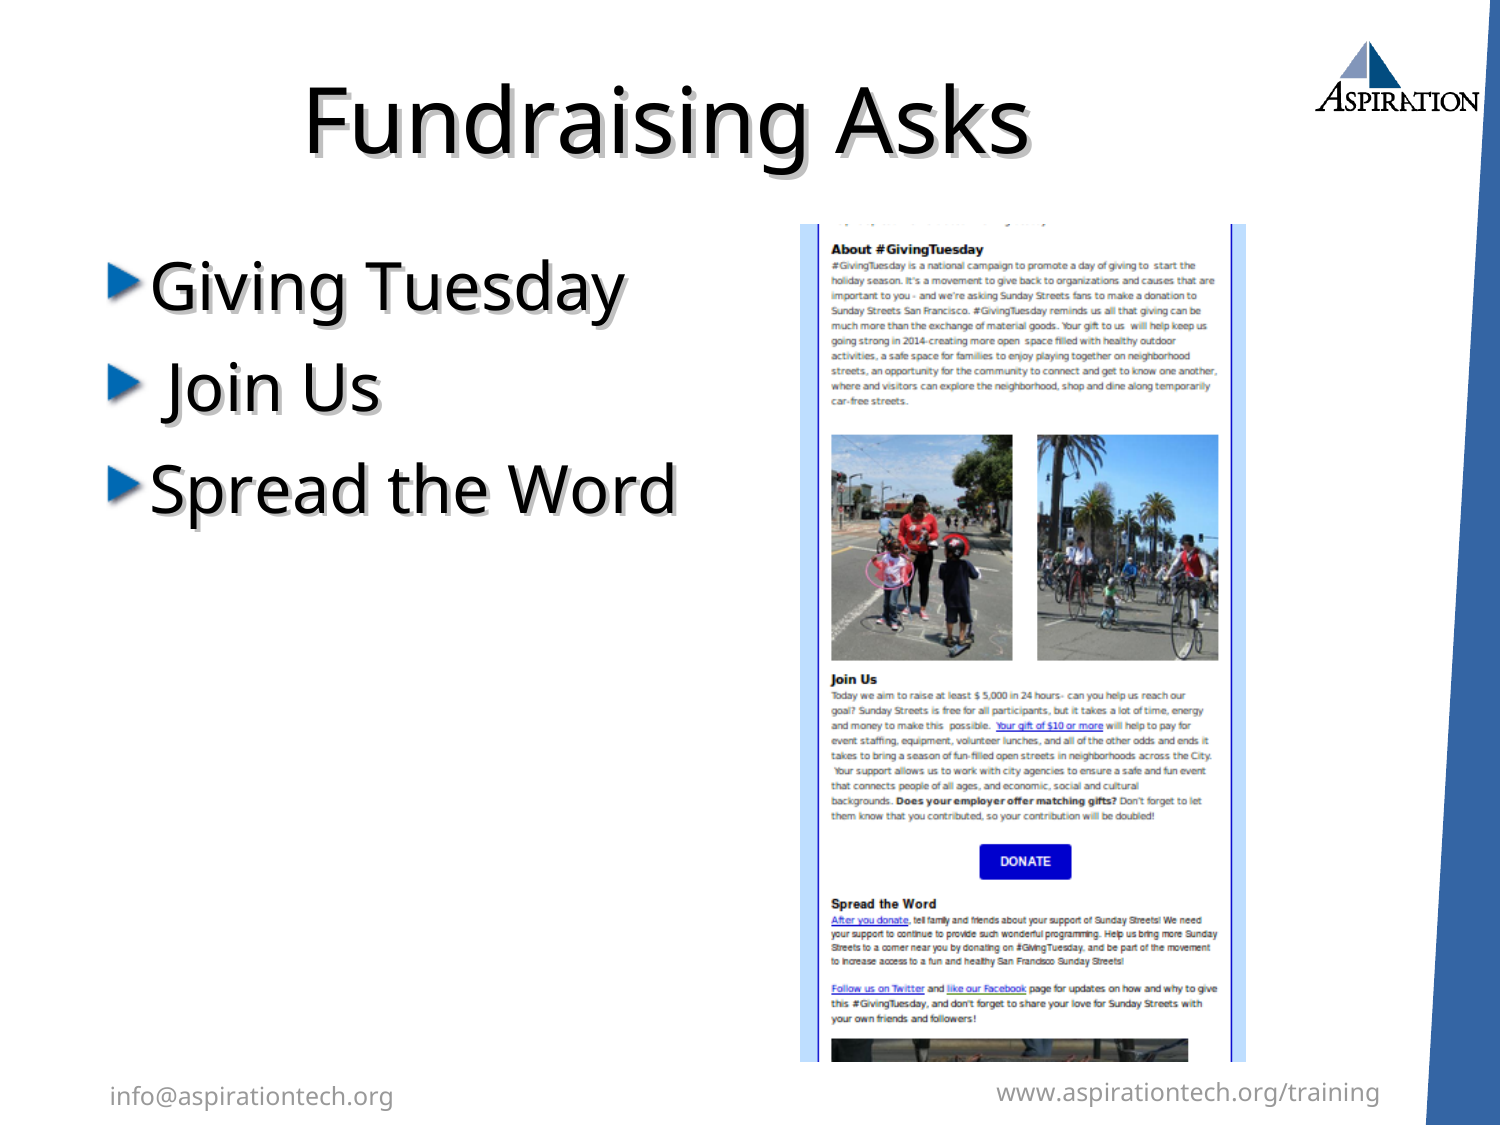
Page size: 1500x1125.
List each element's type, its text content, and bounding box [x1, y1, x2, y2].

list Giving Tuesday Join Us Spread the Word [49, 238, 732, 892]
title Fundraising Asks [49, 19, 1284, 206]
picture [1315, 41, 1480, 120]
picture [800, 224, 1246, 1062]
